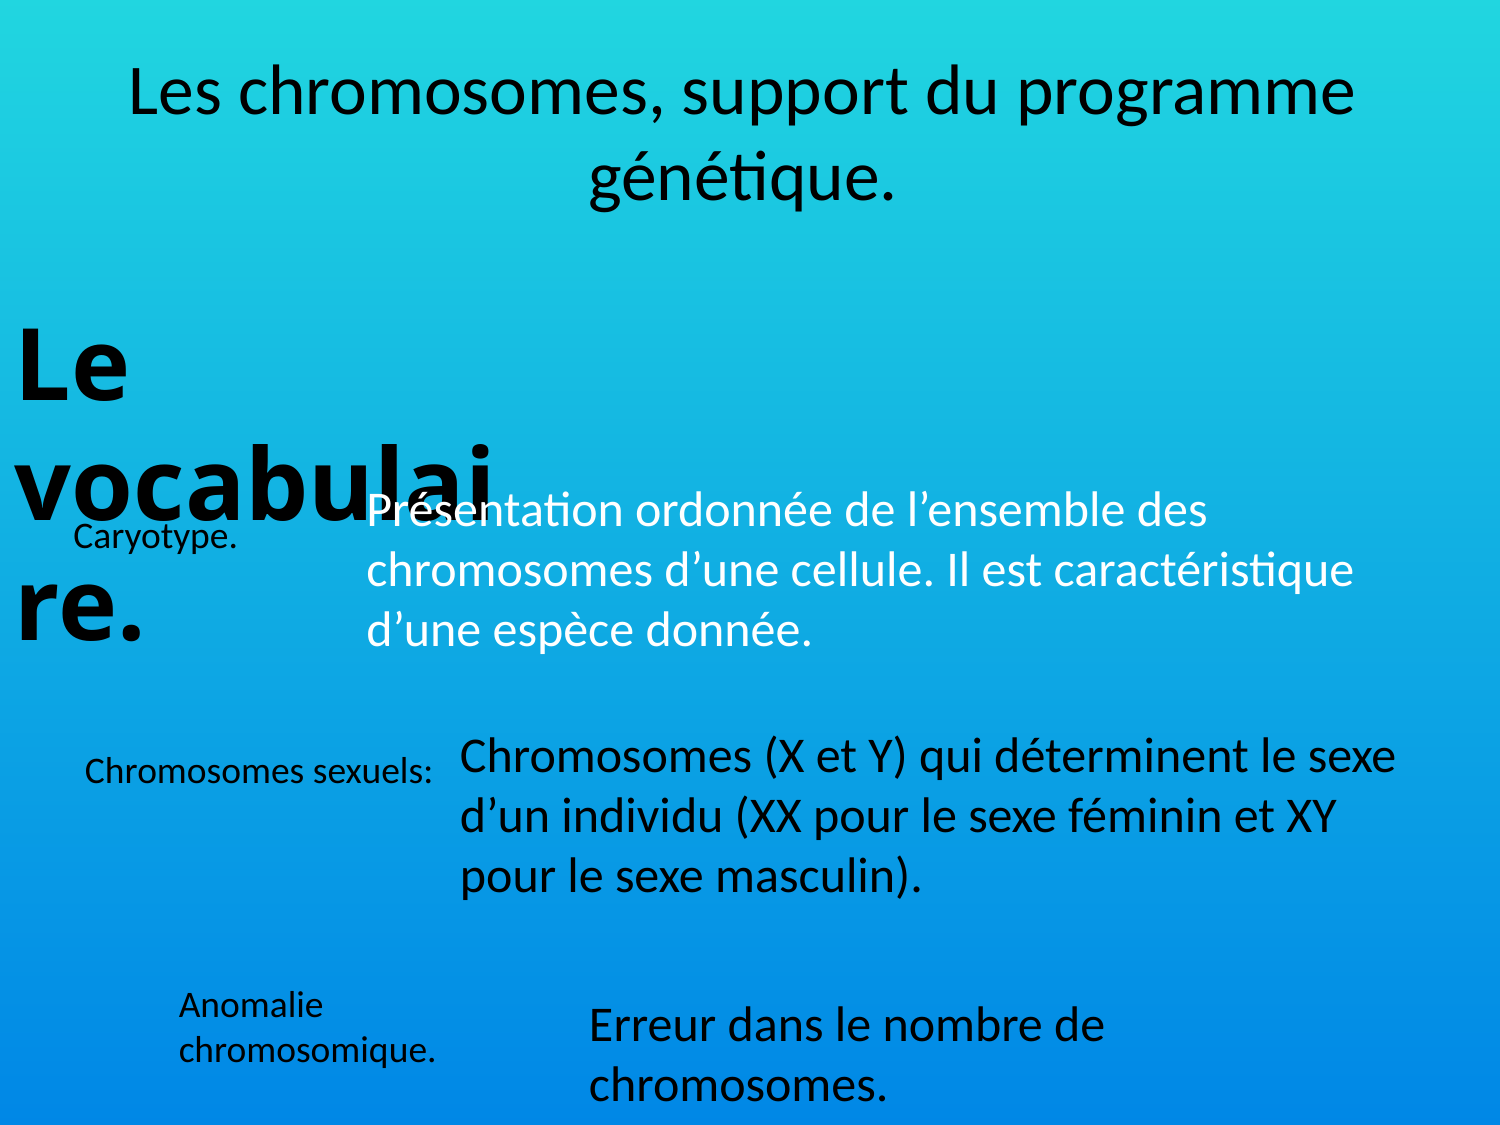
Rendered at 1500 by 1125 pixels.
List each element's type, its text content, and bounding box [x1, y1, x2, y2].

text_box Le vocabulaire. [0, 292, 539, 668]
text_box Chromosomes (X et Y) qui déterminent le sexe d’un individu (XX pour le sexe féminin et XY pour le sexe masculin). [445, 714, 1442, 910]
text_box Anomalie chromosomique. [163, 972, 481, 1078]
title Les chromosomes, support du programme génétique. [105, 35, 1381, 223]
text_box Présentation ordonnée de l’ensemble des chromosomes d’une cellule. Il est caractéristique d’une espèce donnée. [351, 468, 1454, 664]
text_box Erreur dans le nombre de chromosomes. [574, 984, 1418, 1120]
text_box Caryotype. [58, 503, 293, 564]
text_box Chromosomes sexuels: [70, 738, 445, 799]
